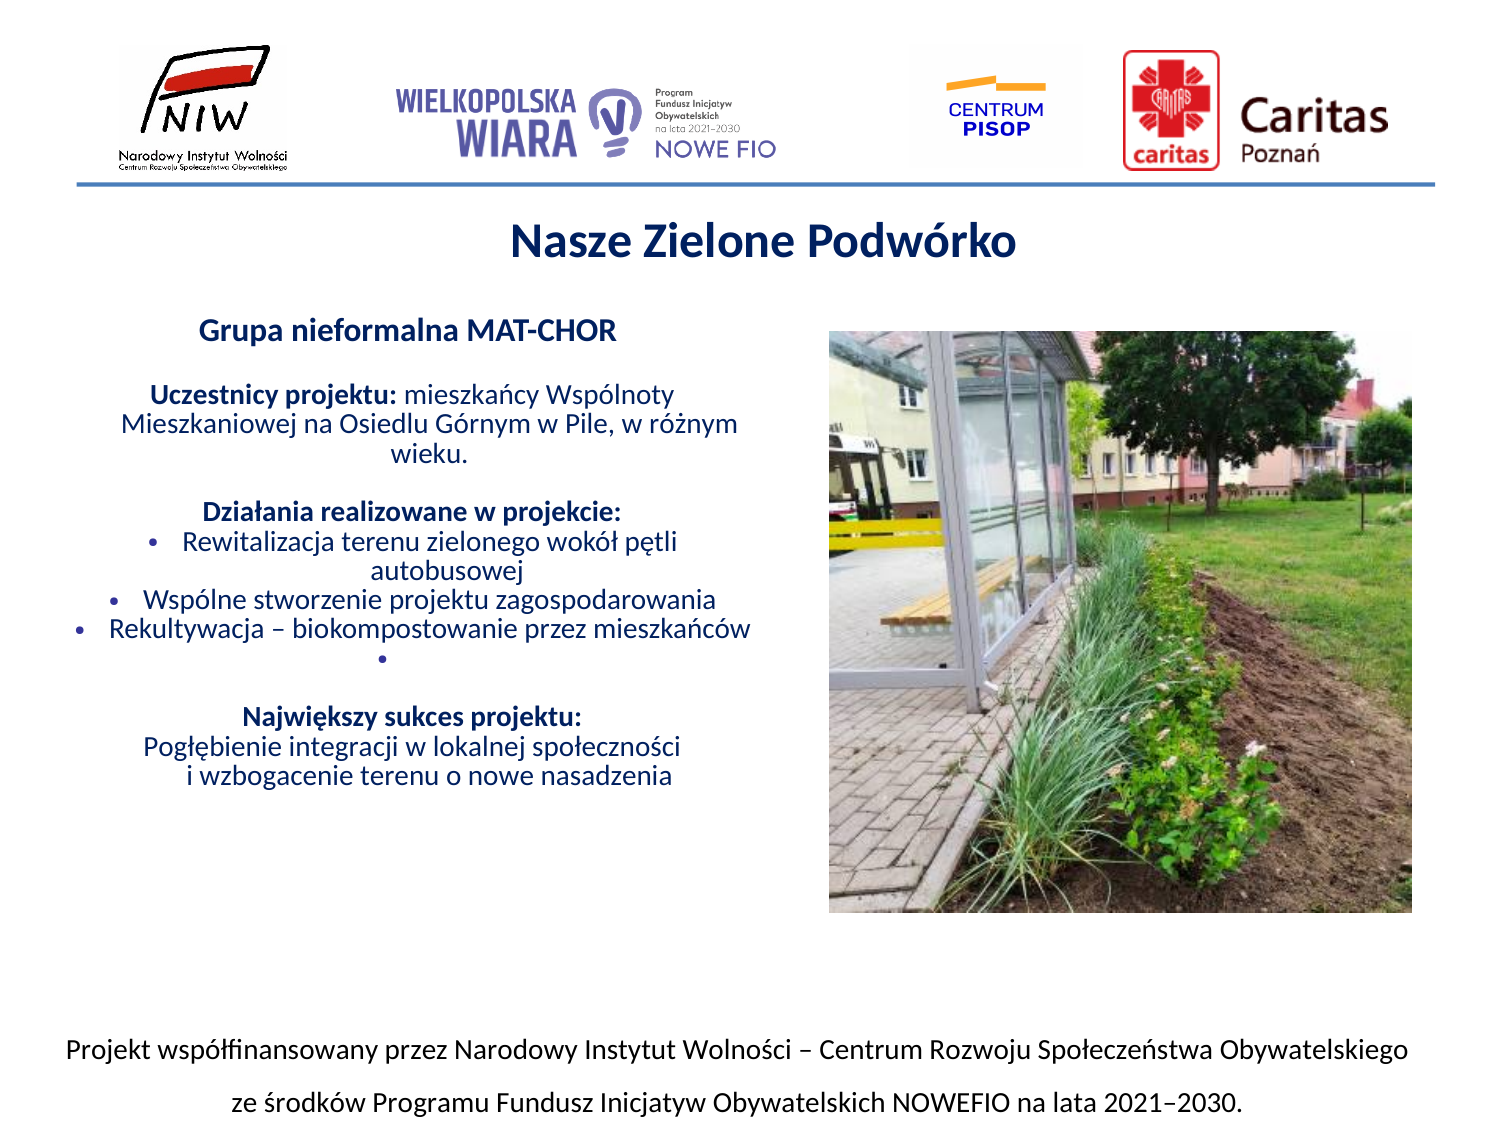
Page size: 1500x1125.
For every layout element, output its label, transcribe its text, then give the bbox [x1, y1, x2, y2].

text_box Nasze Zielone Podwórko [311, 212, 1229, 348]
text_box Grupa nieformalna MAT-CHOR Uczestnicy projektu: mieszkańcy Wspólnoty Mieszkaniowej na Osiedlu Górnym w Pile, w różnym wieku. Działania realizowane w projekcie: Rewitalizacja terenu zielonego wokół pętli autobusowej Wspólne stworzenie projektu zagospodarowania Rekultywacja – biokompostowanie przez mieszkańców Największy sukces projektu: Pogłębienie integracji w lokalnej społeczności i wzbogacenie terenu o nowe nasadzenia [53, 279, 771, 1002]
picture [829, 331, 1412, 913]
